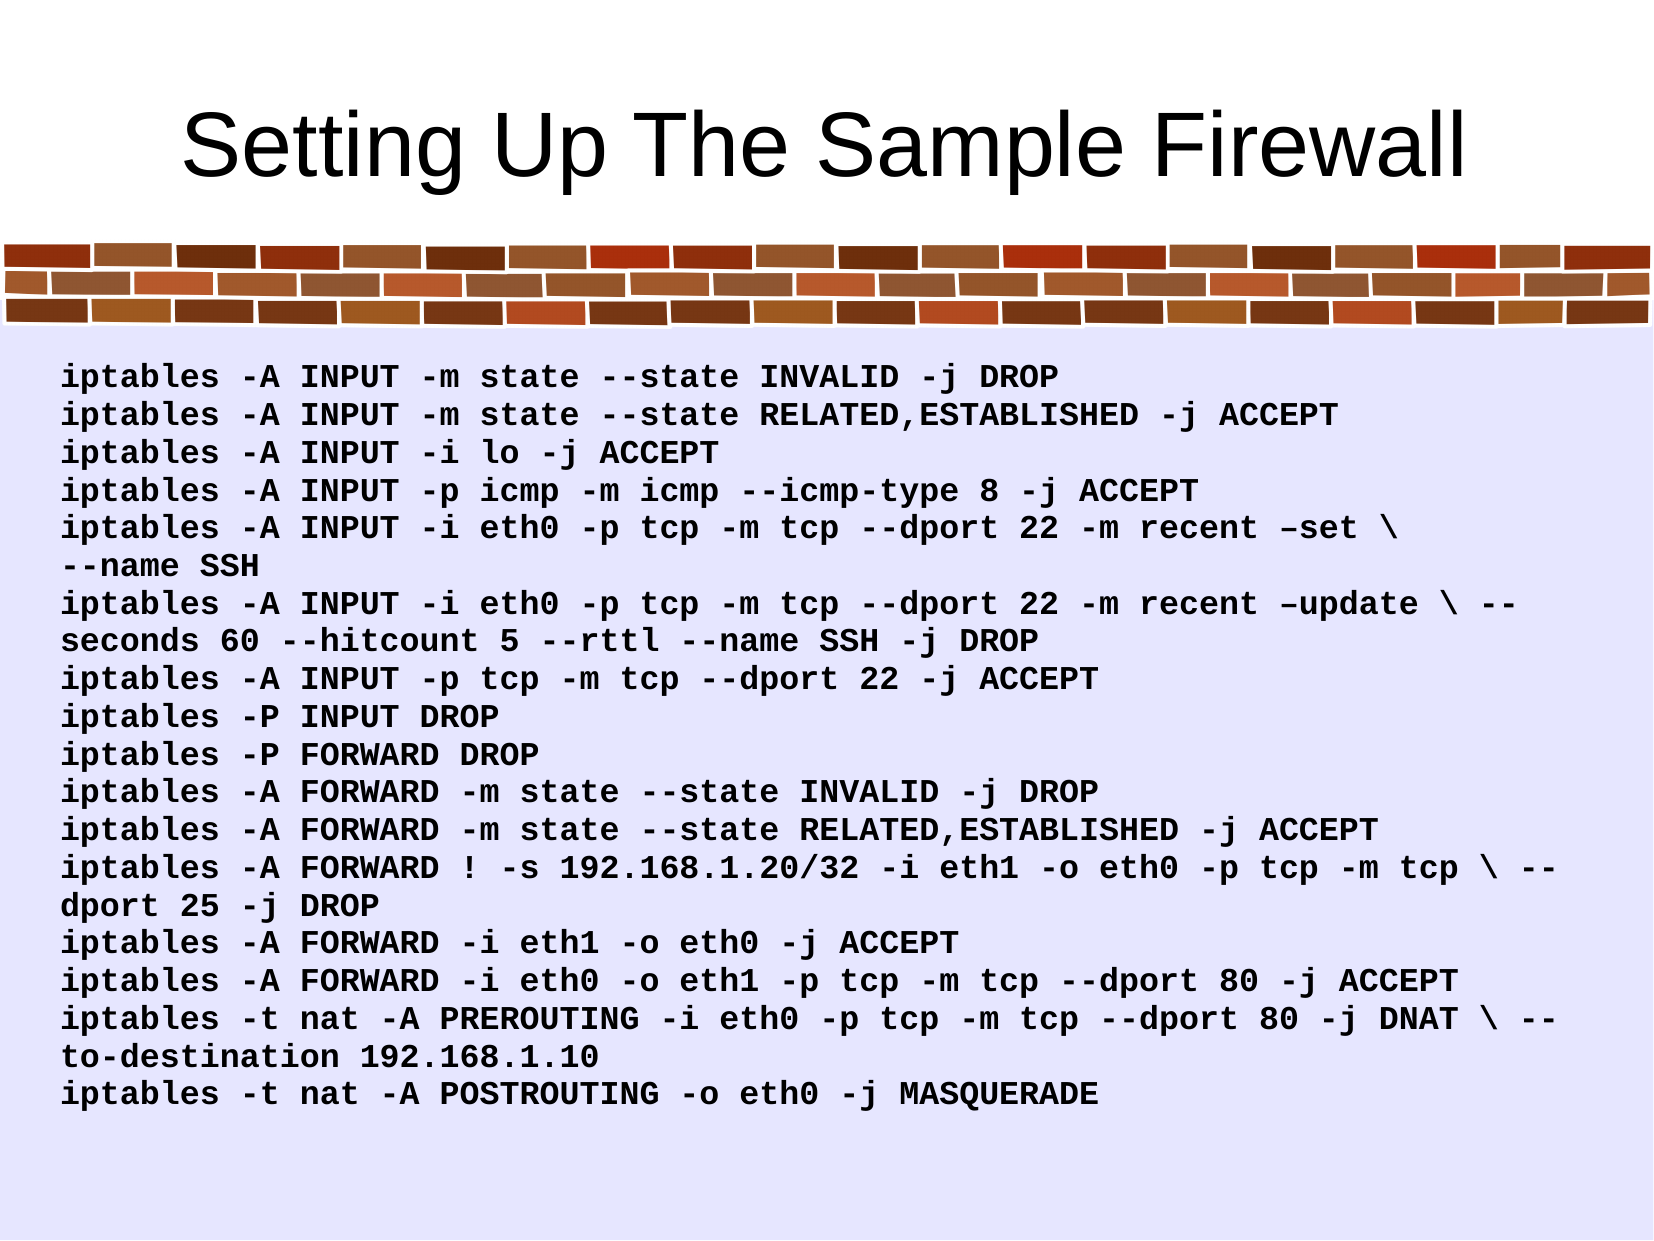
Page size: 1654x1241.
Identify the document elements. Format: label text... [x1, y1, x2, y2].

picture [0, 239, 1654, 329]
title Setting Up The Sample Firewall [60, 49, 1591, 241]
list iptables -A INPUT -m state --state INVALID -j DROP iptables -A INPUT -m state --state RELATED,ESTABLISHED -j ACCEPT iptables -A INPUT -i lo -j ACCEPT iptables -A INPUT -p icmp -m icmp --icmp-type 8 -j ACCEPT iptables -A INPUT -i eth0 -p tcp -m tcp --dport 22 -m recent –set \ --name SSH iptables -A INPUT -i eth0 -p tcp -m tcp --dport 22 -m recent –update \ --seconds 60 --hitcount 5 --rttl --name SSH -j DROP iptables -A INPUT -p tcp -m tcp --dport 22 -j ACCEPT iptables -P INPUT DROP iptables -P FORWARD DROP iptables -A FORWARD -m state --state INVALID -j DROP iptables -A FORWARD -m state --state RELATED,ESTABLISHED -j ACCEPT iptables -A FORWARD ! -s 192.168.1.20/32 -i eth1 -o eth0 -p tcp -m tcp \ --dport 25 -j DROP iptables -A FORWARD -i eth1 -o eth0 -j ACCEPT iptables -A FORWARD -i eth0 -o eth1 -p tcp -m tcp --dport 80 -j ACCEPT iptables -t nat -A PREROUTING -i eth0 -p tcp -m tcp --dport 80 -j DNAT \ --to-destination 192.168.1.10 iptables -t nat -A POSTROUTING -o eth0 -j MASQUERADE [60, 360, 1591, 1156]
